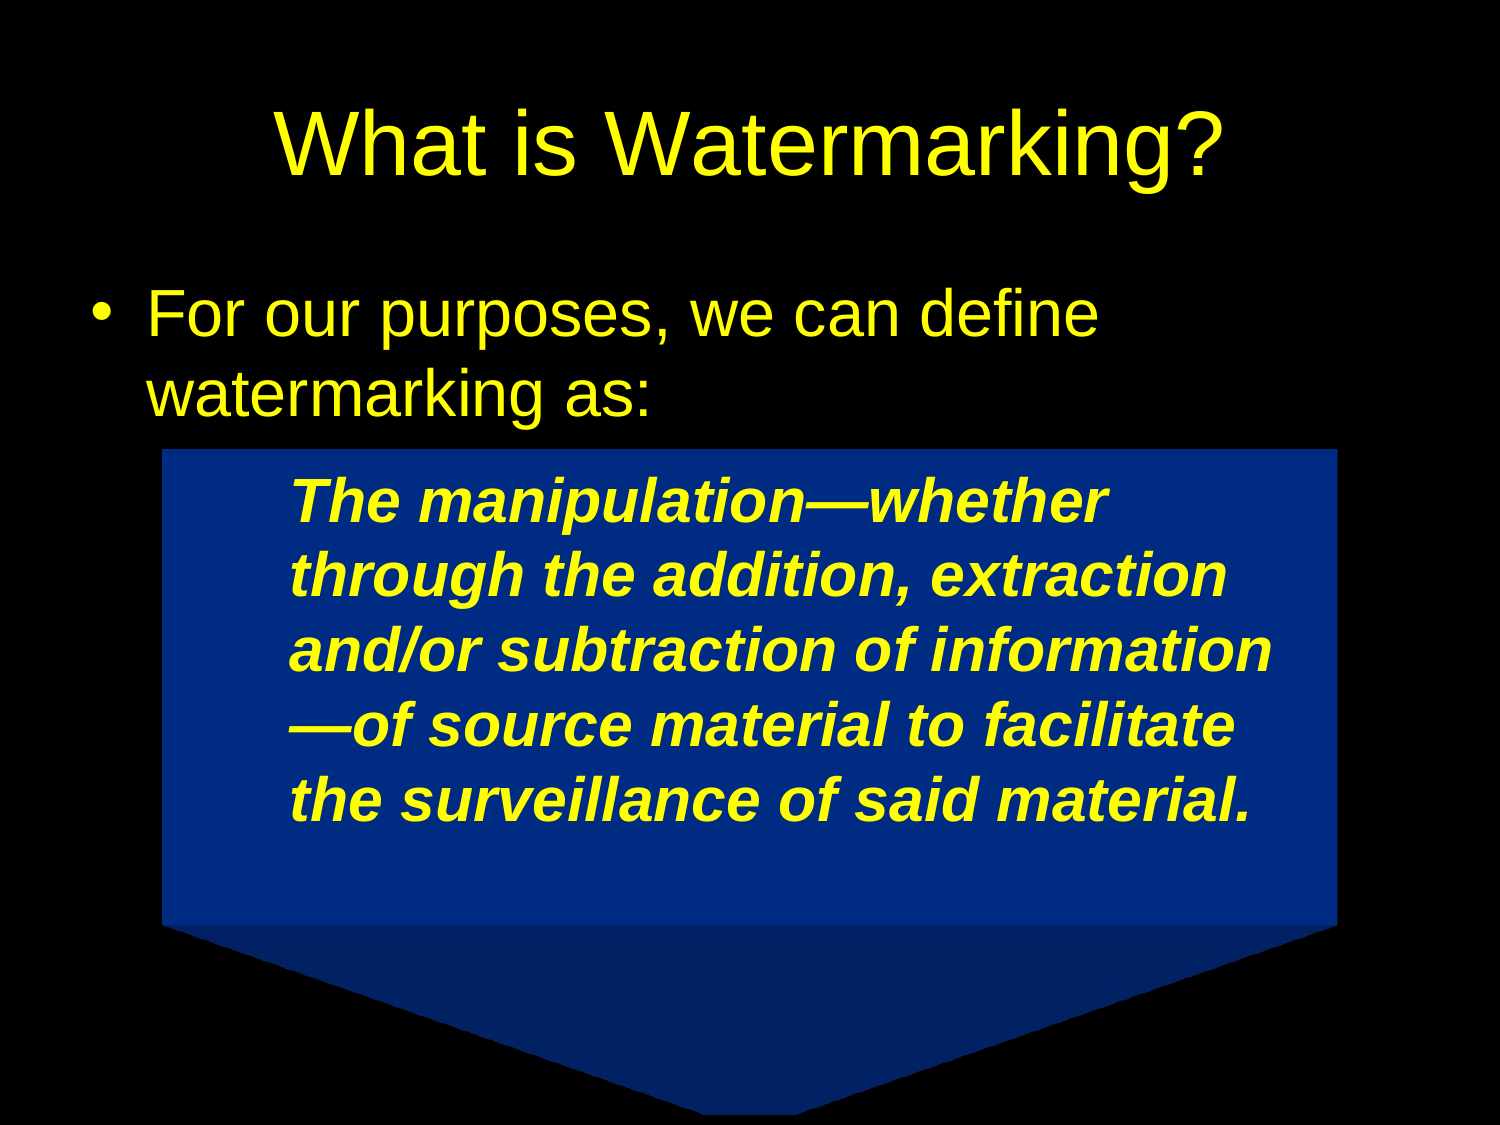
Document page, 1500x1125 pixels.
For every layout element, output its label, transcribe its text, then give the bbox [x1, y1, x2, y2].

title What is Watermarking? [75, 45, 1426, 233]
list For our purposes, we can define watermarking as: [75, 262, 1426, 1006]
text_box [162, 449, 1337, 925]
text_box The manipulation—whether through the addition, extraction and/or subtraction of information—of source material to facilitate the surveillance of said material. [199, 451, 1338, 956]
